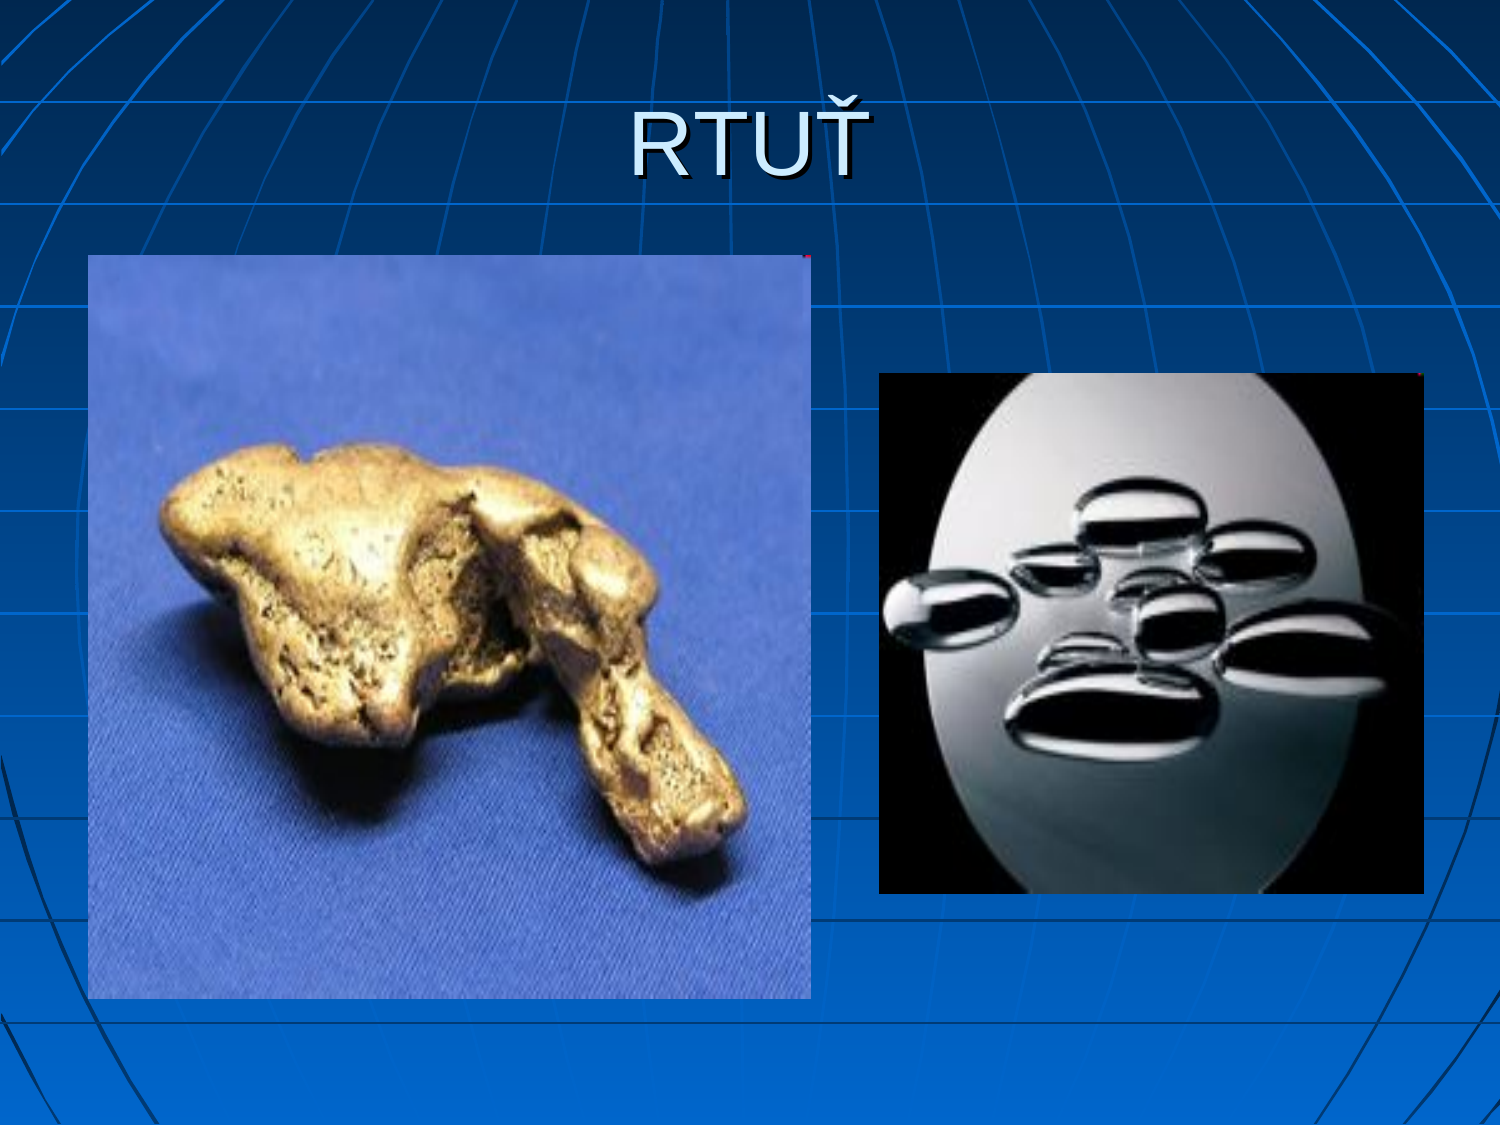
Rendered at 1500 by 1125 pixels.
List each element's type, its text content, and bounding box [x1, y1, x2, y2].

list [88, 255, 811, 999]
title RTUŤ [75, 45, 1426, 233]
picture [879, 373, 1424, 894]
